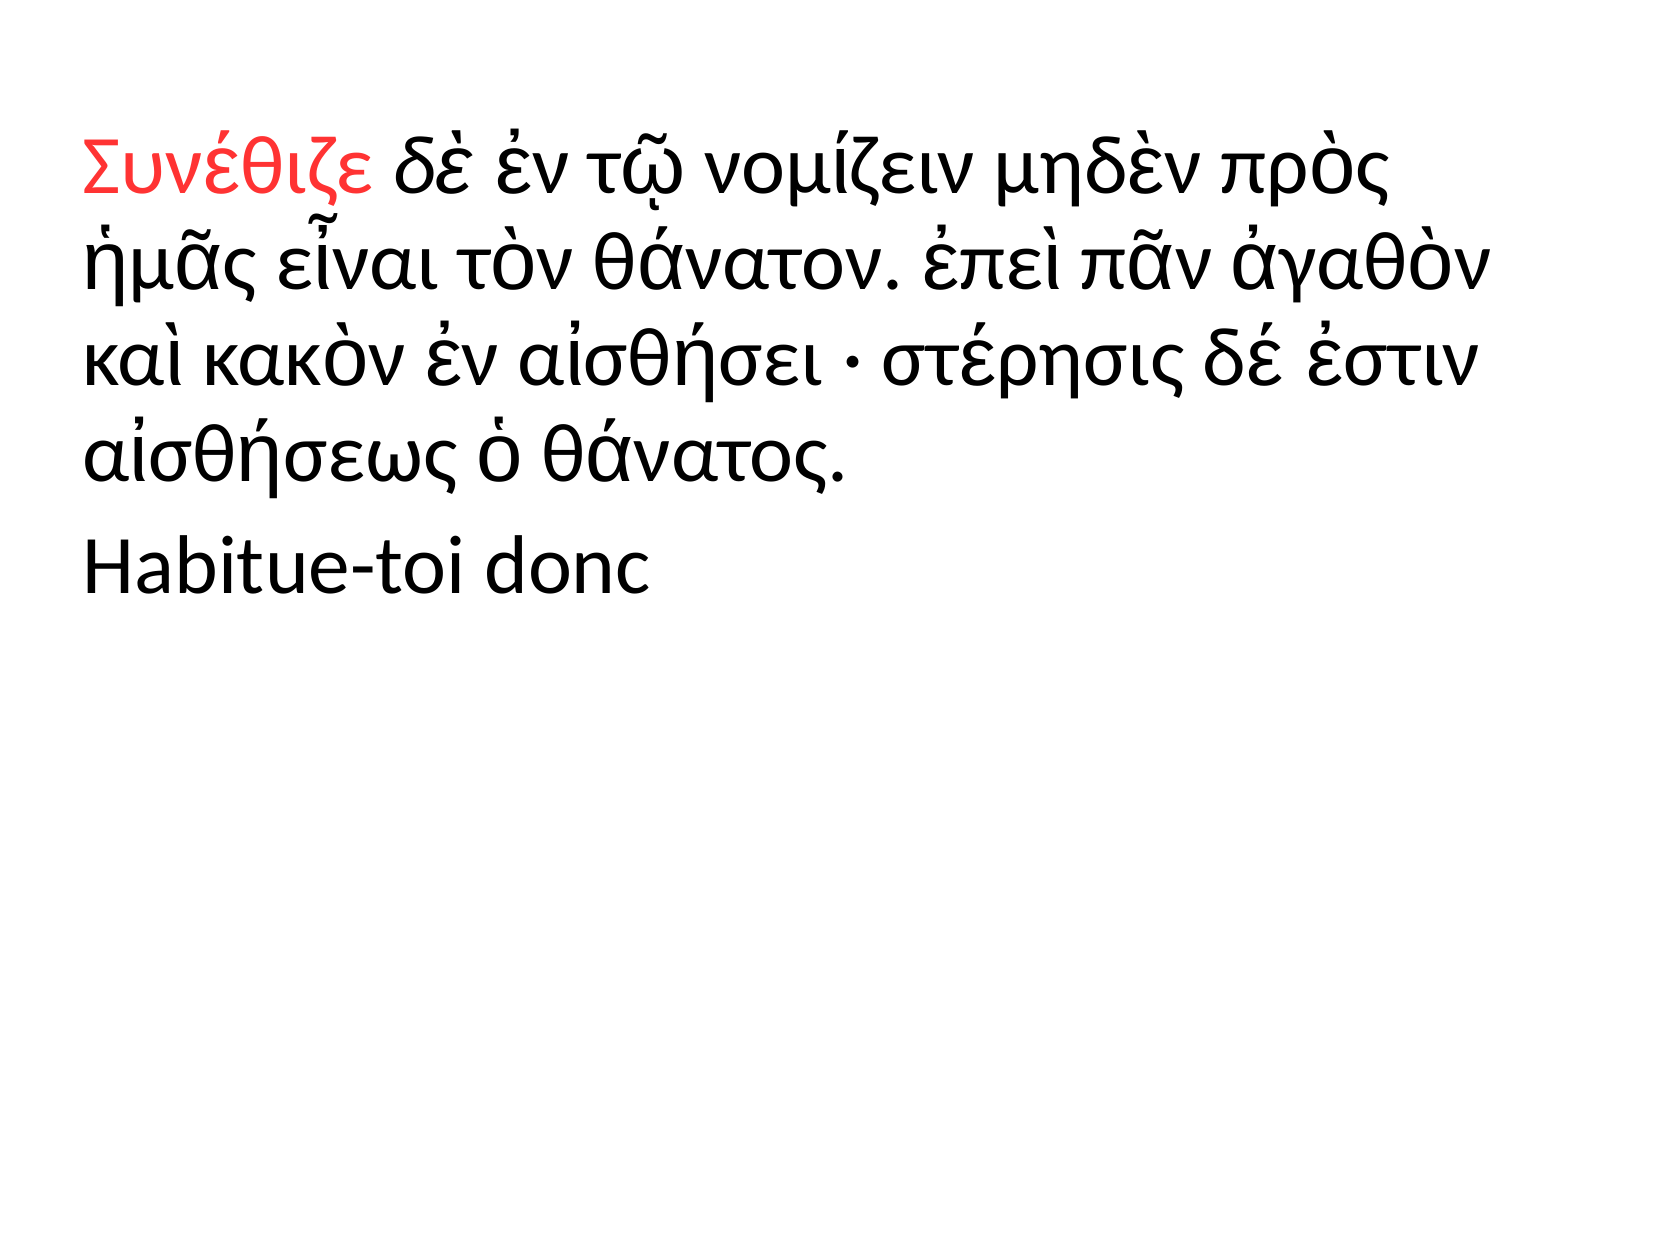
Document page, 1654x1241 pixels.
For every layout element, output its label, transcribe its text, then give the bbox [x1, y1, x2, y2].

list Συνέθιζε δὲ ἐν τῷ νομίζειν μηδὲν πρὸς ἡμᾶς εἶναι τὸν θάνατον. ἐπεὶ πᾶν ἀγαθὸν καὶ κακὸν ἐν αἰσθήσει · στέρησις δέ ἐστιν αἰσθήσεως ὁ θάνατος. Habitue-toi donc [82, 118, 1571, 1109]
